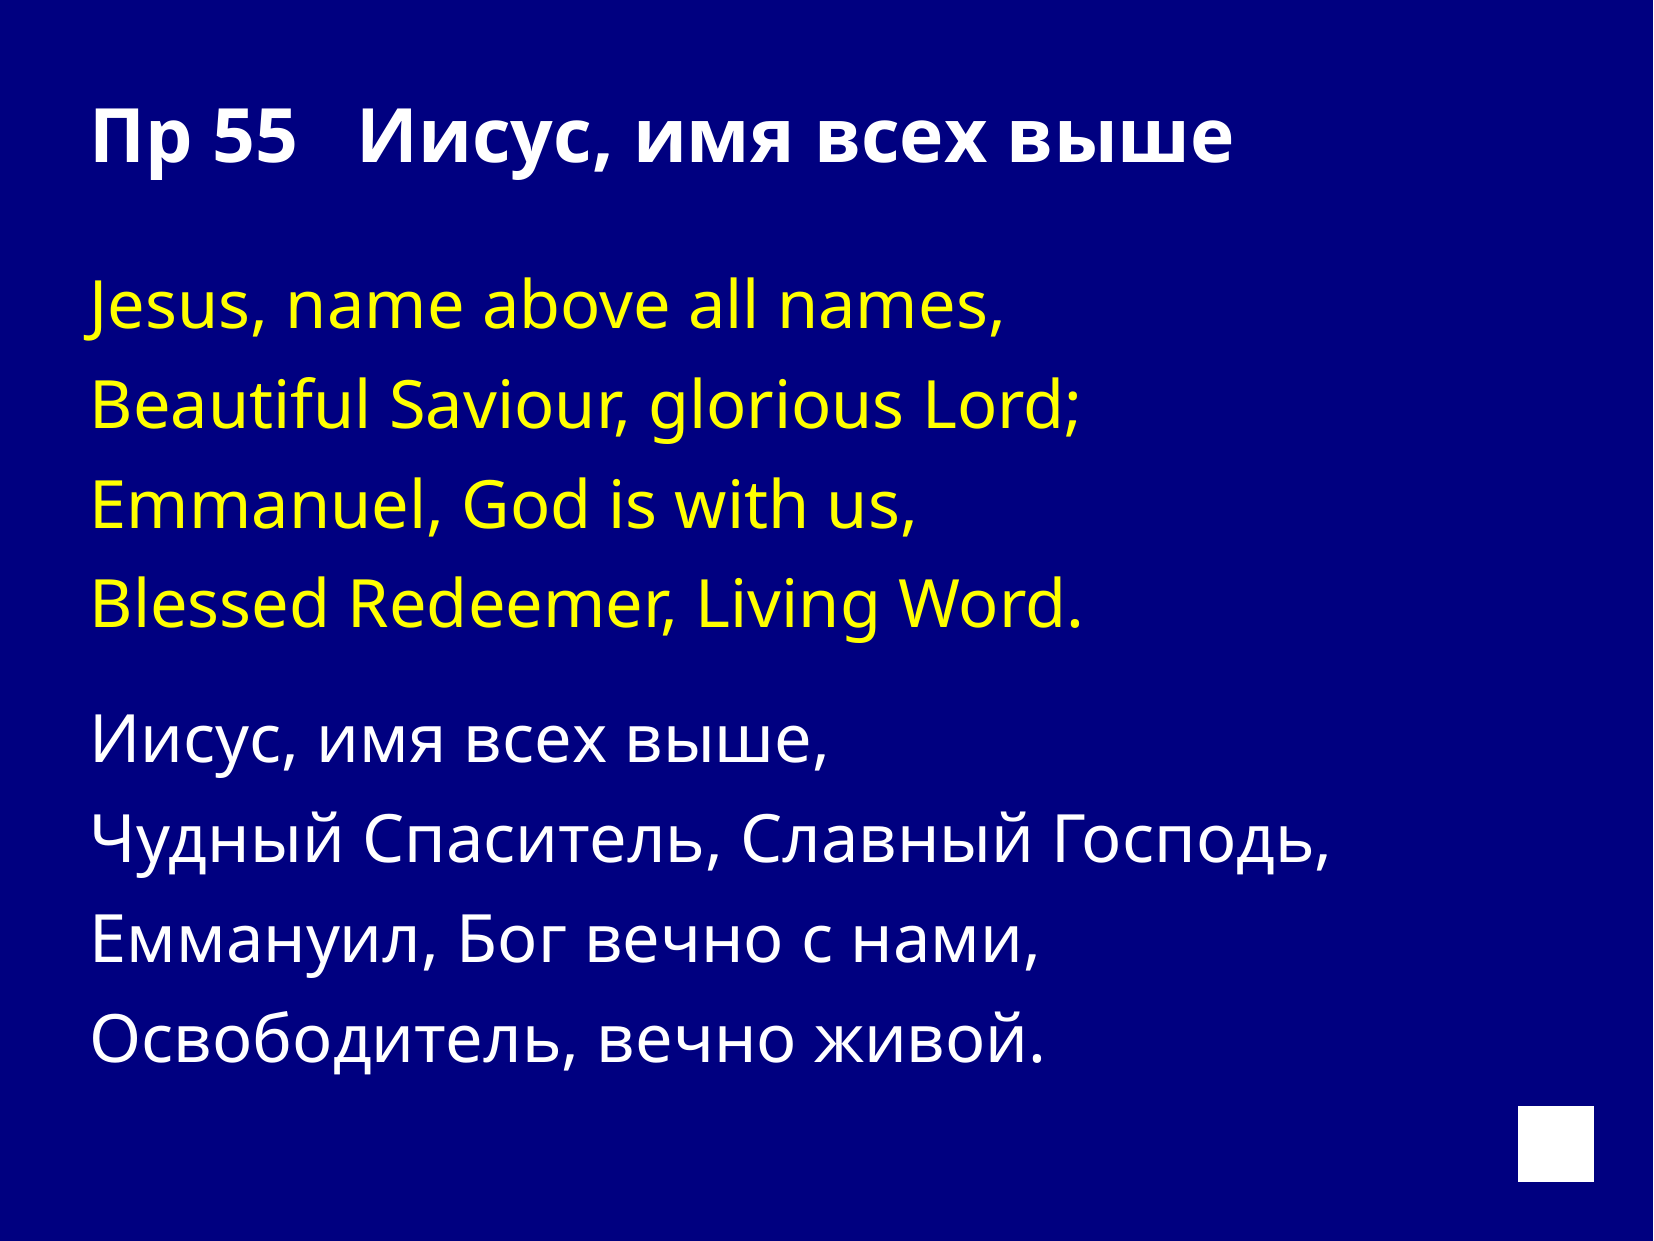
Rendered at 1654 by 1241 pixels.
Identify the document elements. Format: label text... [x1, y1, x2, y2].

text_box Jesus, name above all names, Beautiful Saviour, glorious Lord; Emmanuel, God is with us, Blessed Redeemer, Living Word. [75, 188, 1576, 638]
text_box Иисус, имя всех выше, Чудный Спаситель, Славный Господь, Еммануил, Бог вечно с нами, Освободитель, вечно живой. [75, 675, 1576, 1163]
text_box [1518, 1106, 1594, 1182]
text_box Пр 55 Иисус, имя всех выше [75, 75, 1576, 188]
